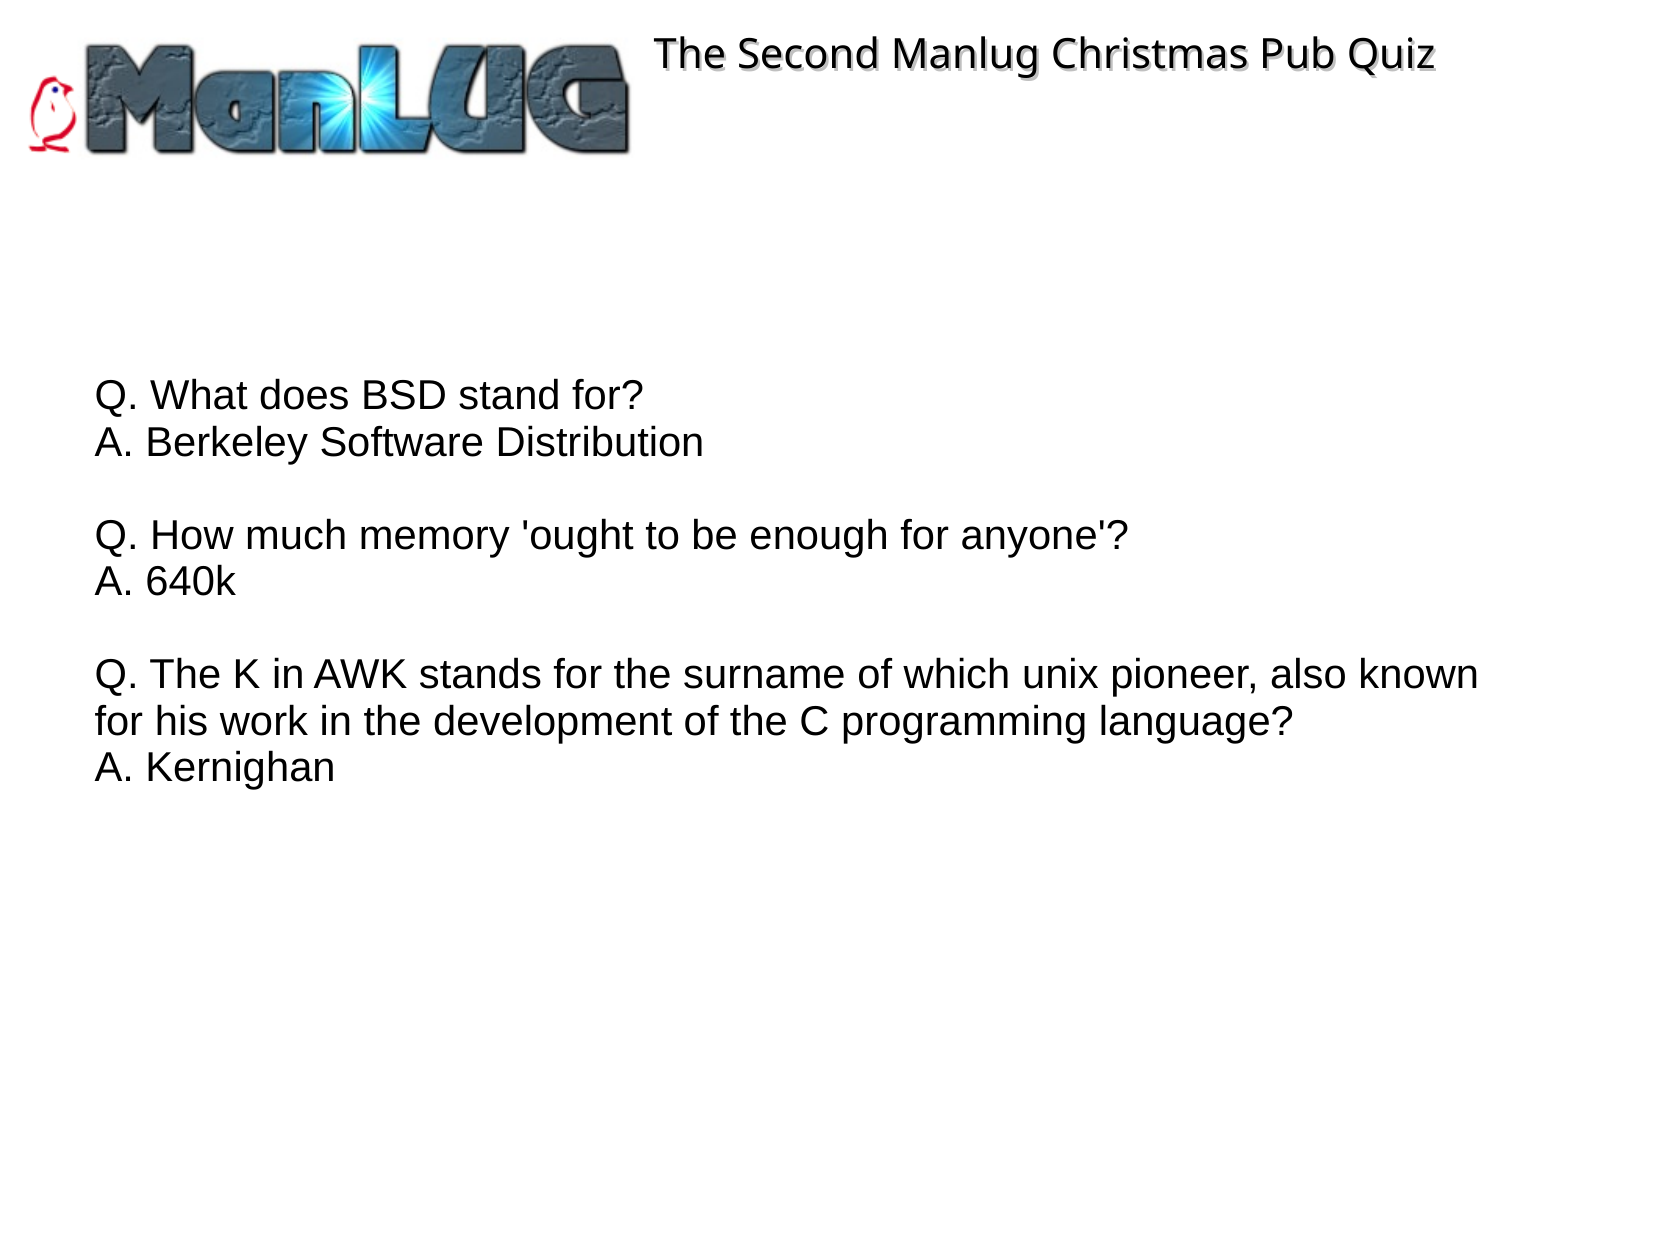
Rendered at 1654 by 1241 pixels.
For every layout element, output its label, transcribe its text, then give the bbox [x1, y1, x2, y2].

text_box The Second Manlug Christmas Pub Quiz [639, 16, 1577, 91]
picture [16, 35, 638, 161]
subtitle Q. What does BSD stand for? A. Berkeley Software Distribution Q. How much memory 'ought to be enough for anyone'? A. 640k Q. The K in AWK stands for the surname of which unix pioneer, also known for his work in the development of the C programming language? A. Kernighan [94, 293, 1583, 1241]
